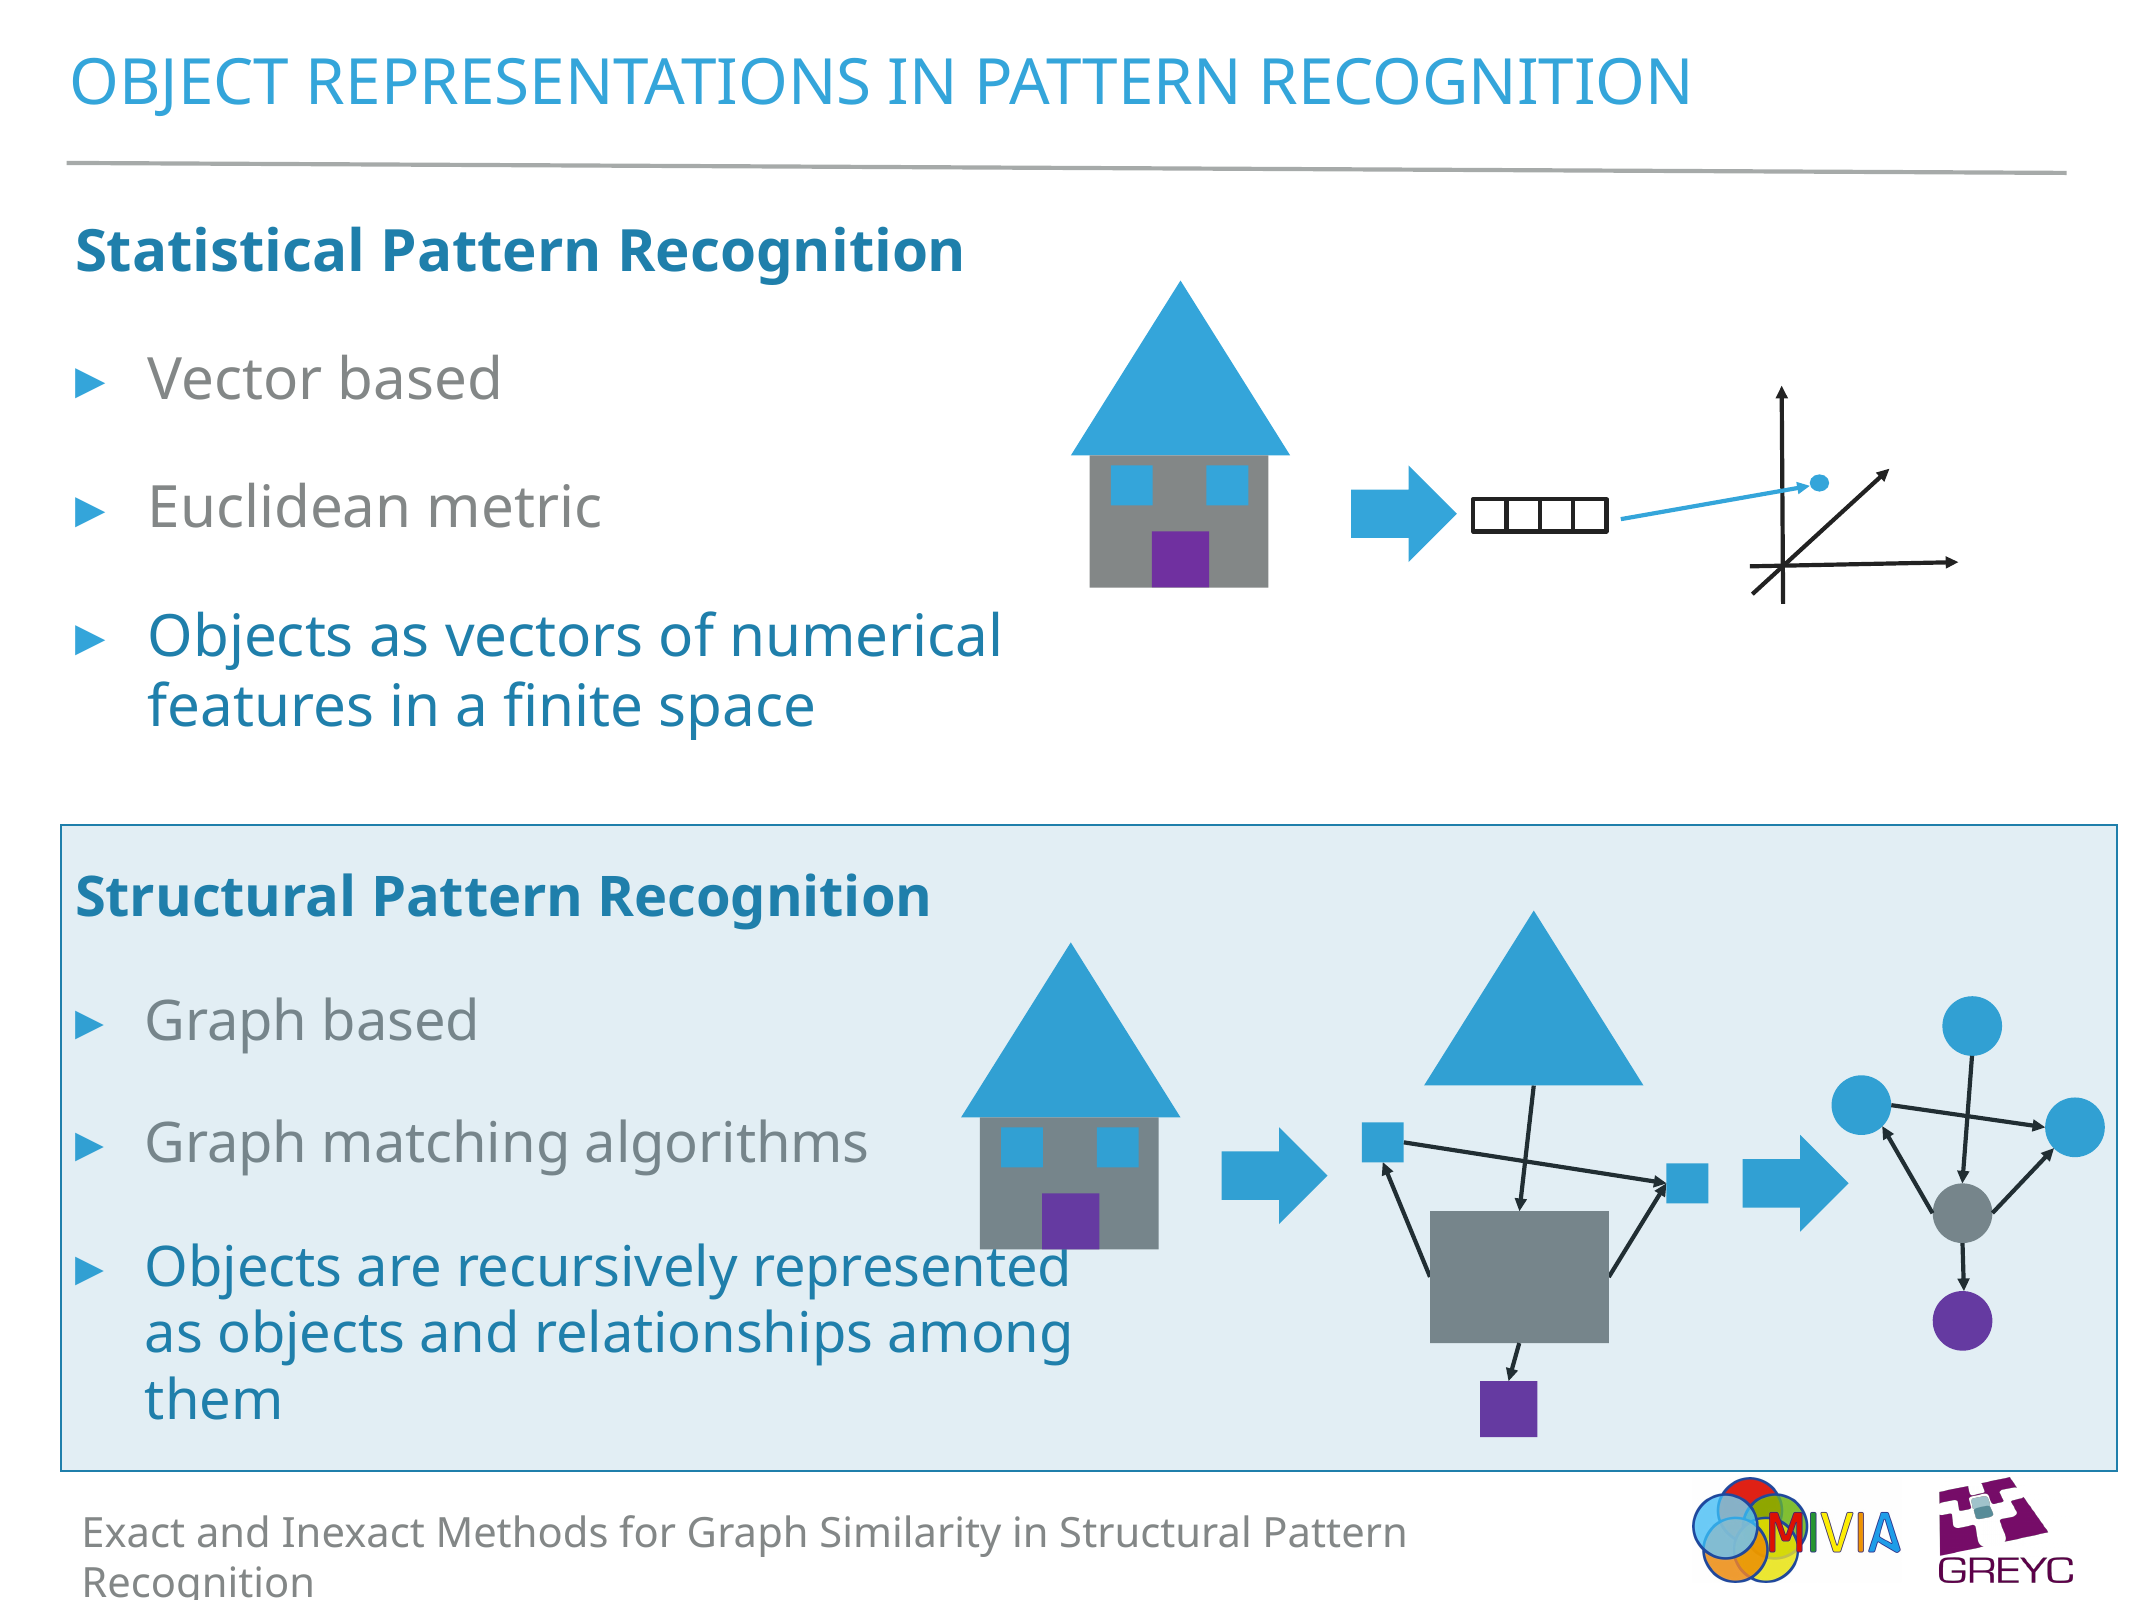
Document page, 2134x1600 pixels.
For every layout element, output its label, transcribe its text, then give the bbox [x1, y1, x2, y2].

text_box [1351, 465, 1457, 563]
list Statistical Pattern Recognition Vector based Euclidean metric Objects as vectors of numerical features in a finite space [66, 204, 1095, 798]
picture [1939, 1477, 2073, 1583]
title Object Representations in PATTERN RECOGNITION [61, 47, 2062, 164]
text_box [1070, 280, 1291, 588]
picture [1692, 1477, 1902, 1583]
text_box [61, 824, 2117, 1472]
text_box [1809, 474, 1830, 492]
